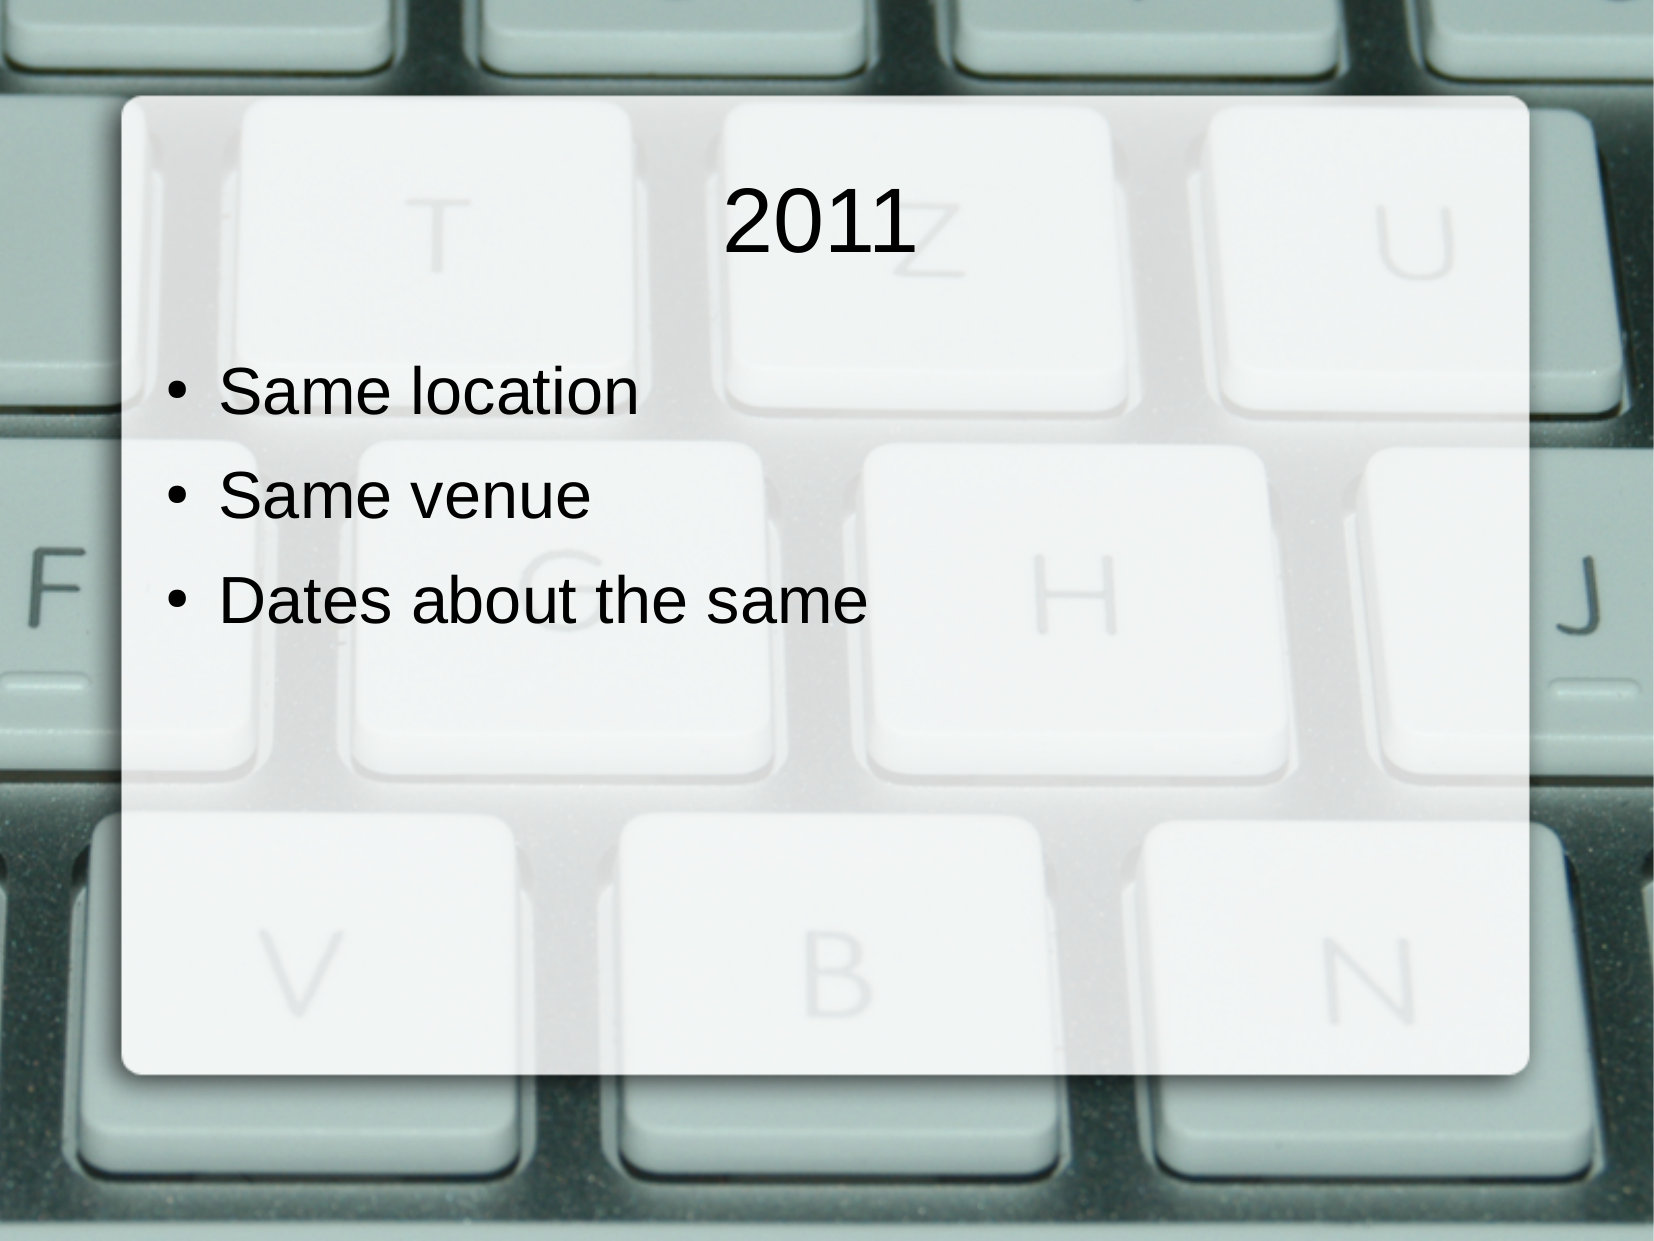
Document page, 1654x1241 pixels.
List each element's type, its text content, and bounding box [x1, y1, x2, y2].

title 2011 [135, 125, 1506, 318]
list Same location Same venue Dates about the same [147, 354, 1506, 1049]
picture [0, 0, 1654, 1241]
